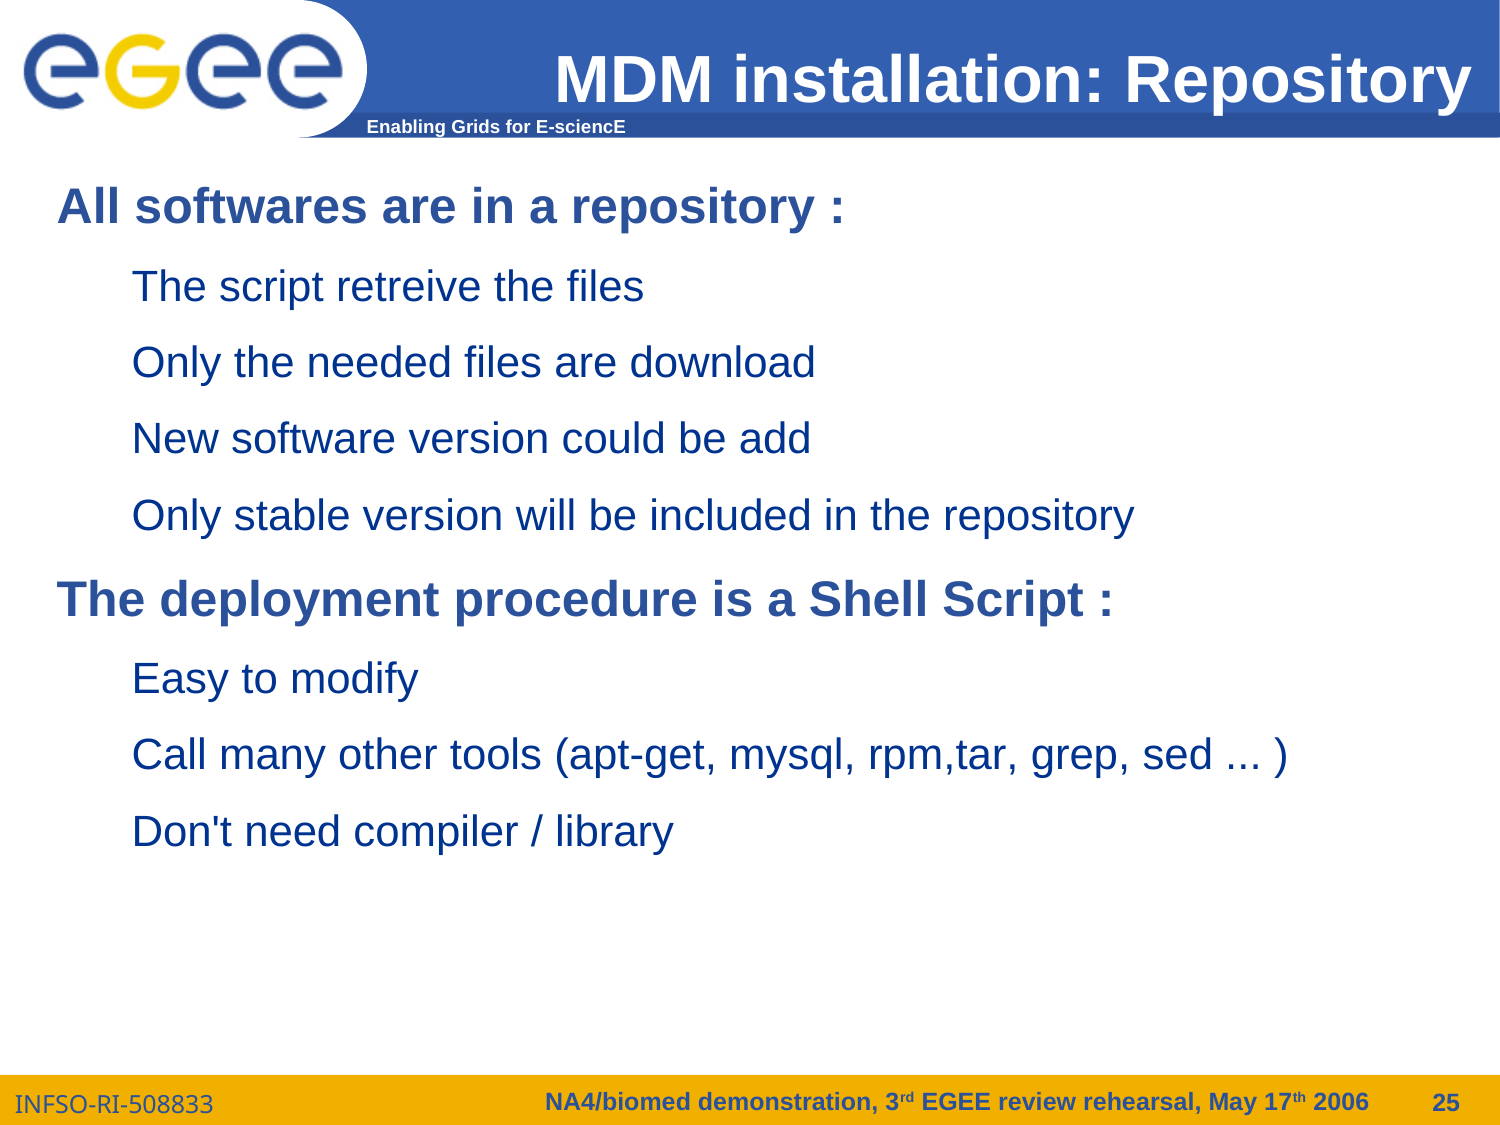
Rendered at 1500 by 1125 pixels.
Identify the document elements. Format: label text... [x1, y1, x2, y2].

title MDM installation: Repository [369, 10, 1474, 124]
list All softwares are in a repository : The script retreive the files Only the needed files are download New software version could be add Only stable version will be included in the repository The deployment procedure is a Shell Script : Easy to modify Call many other tools (apt-get, mysql, rpm,tar, grep, sed ... ) Don't need compiler / library [56, 159, 1465, 1050]
picture [18, 30, 349, 112]
